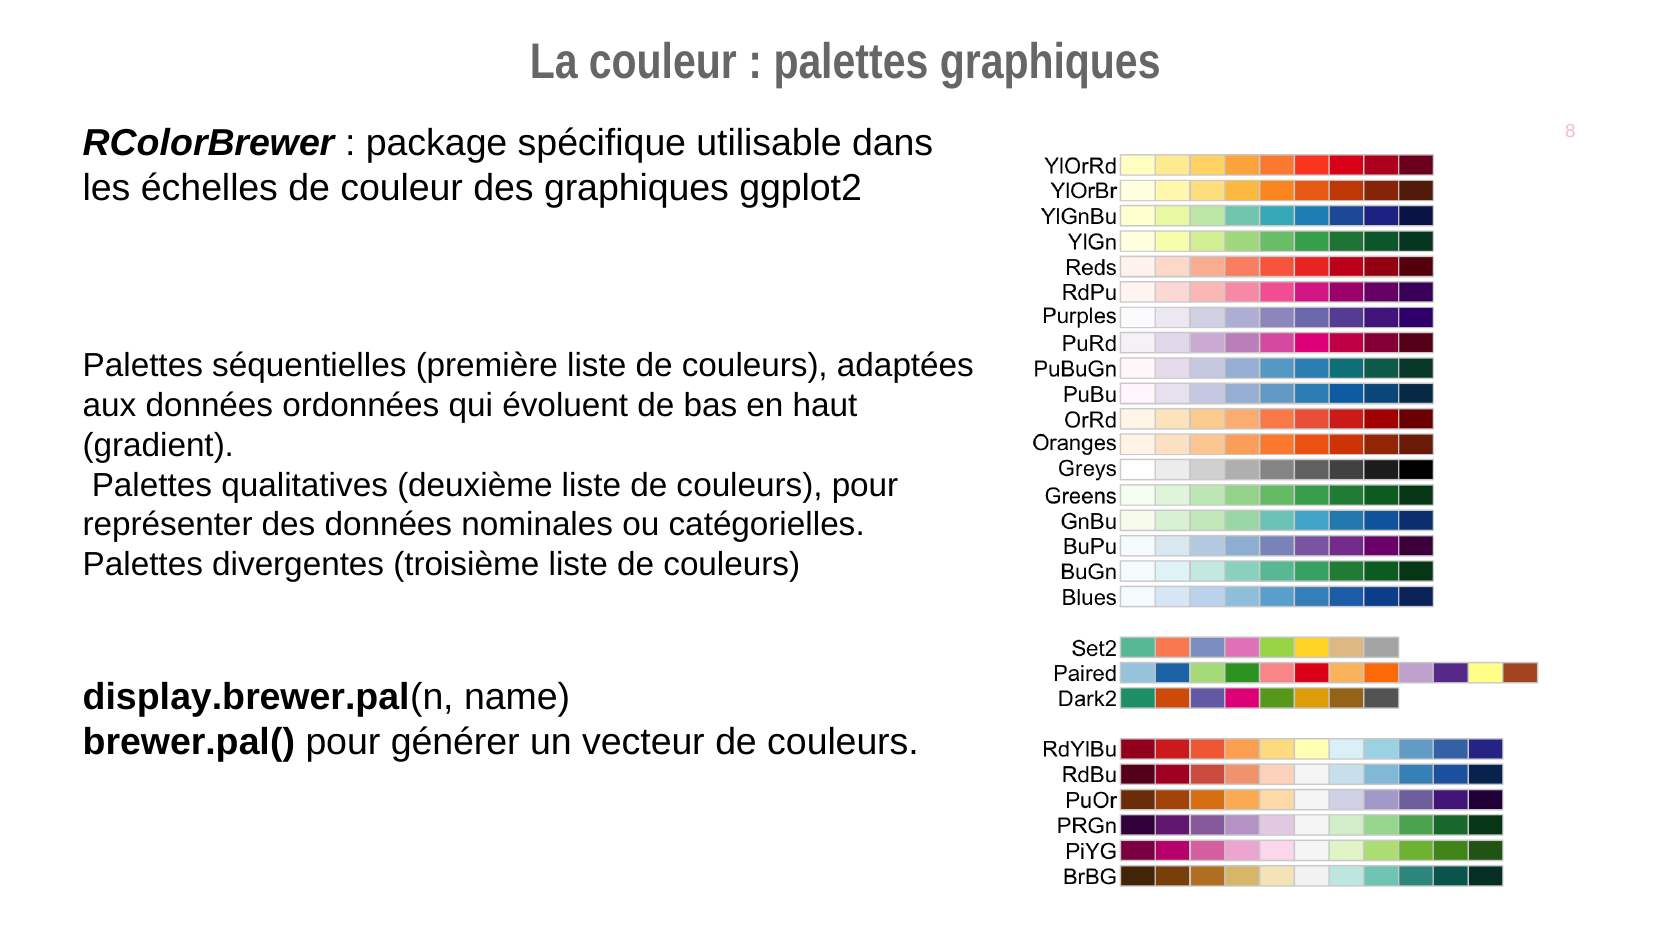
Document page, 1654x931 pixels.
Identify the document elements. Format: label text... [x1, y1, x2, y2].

text_box RColorBrewer : package spécifique utilisable dans les échelles de couleur des graphiques ggplot2 Palettes séquentielles (première liste de couleurs), adaptées aux données ordonnées qui évoluent de bas en haut (gradient). Palettes qualitatives (deuxième liste de couleurs), pour représenter des données nominales ou catégorielles. Palettes divergentes (troisième liste de couleurs) display.brewer.pal(n, name) brewer.pal() pour générer un vecteur de couleurs. [82, 118, 978, 917]
title La couleur : palettes graphiques [166, 28, 1525, 90]
picture [1024, 120, 1554, 915]
text_box [1564, 118, 1654, 142]
